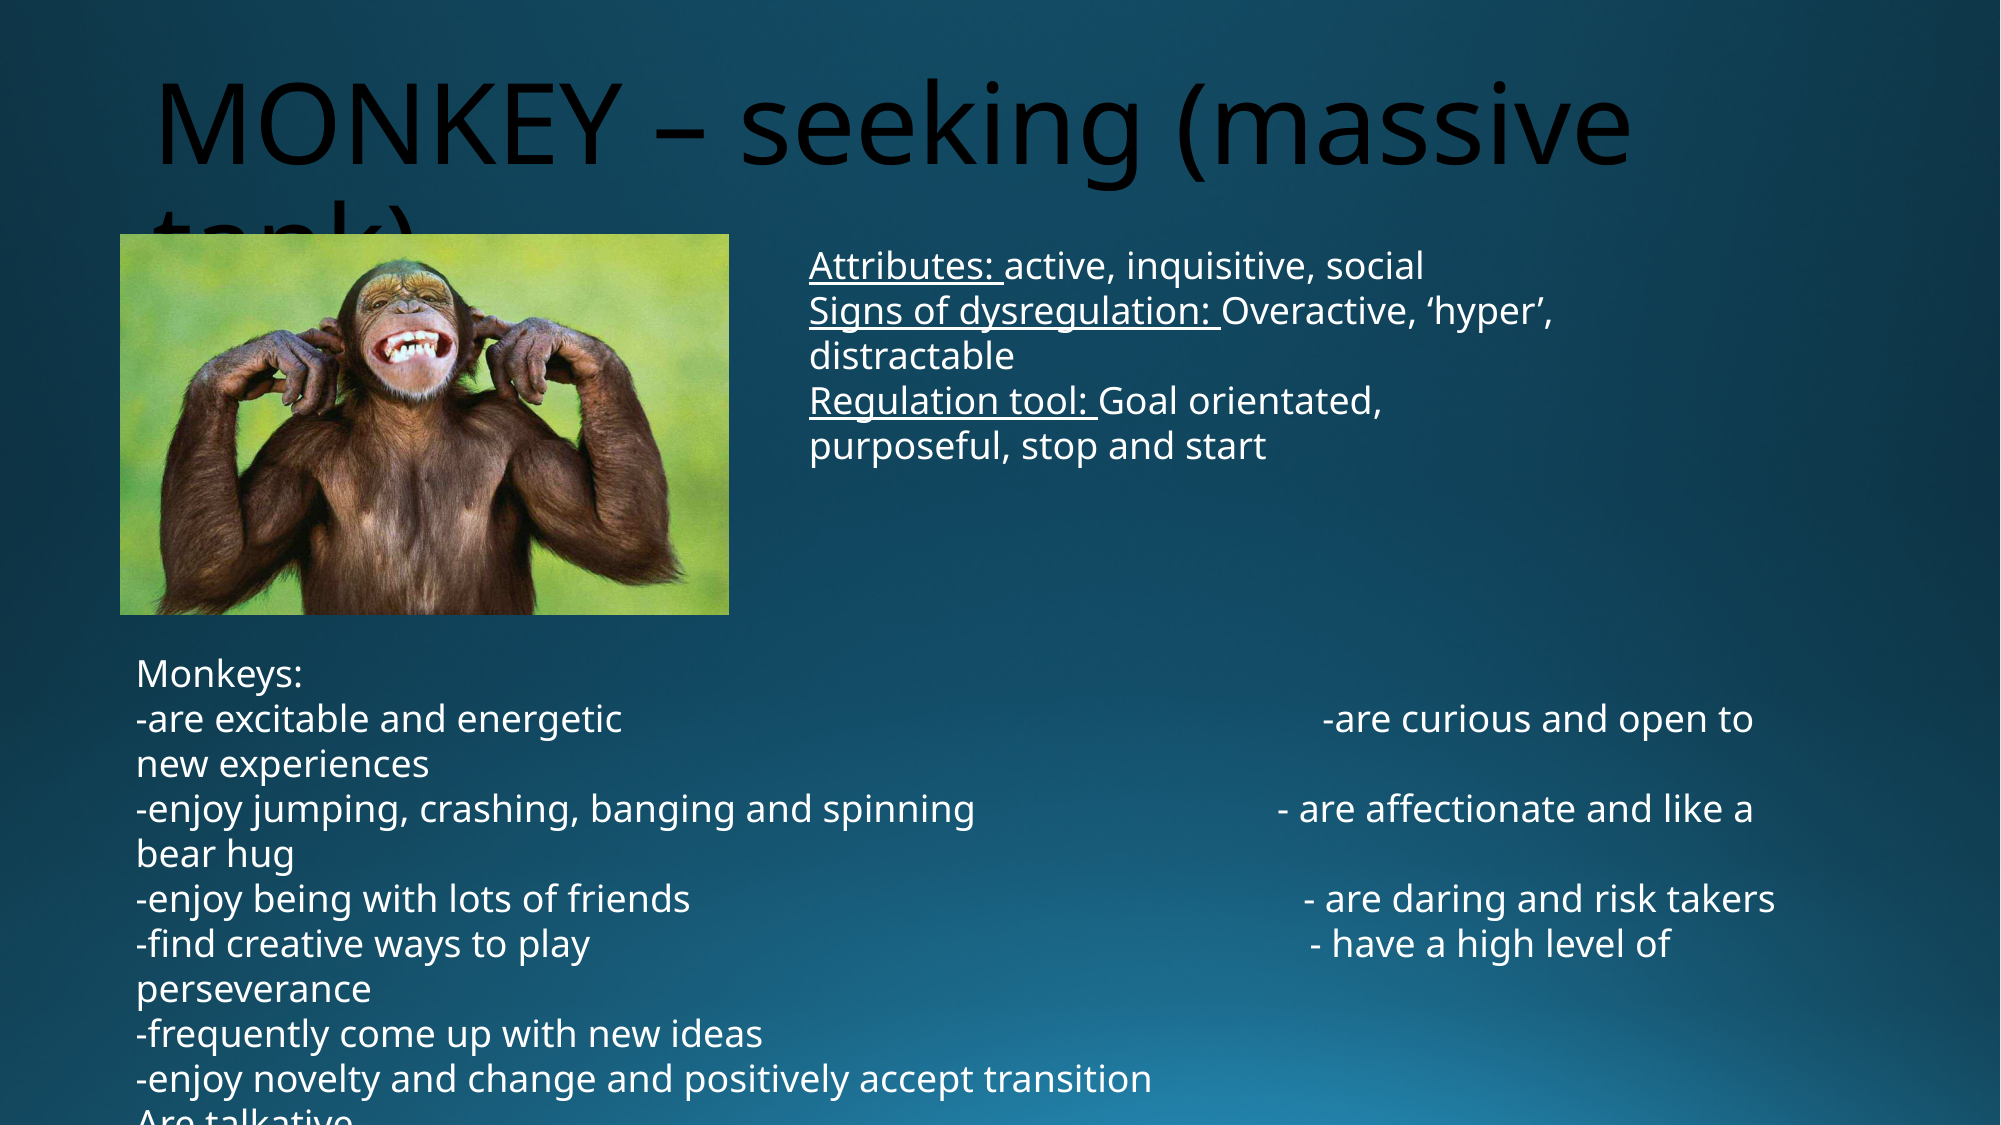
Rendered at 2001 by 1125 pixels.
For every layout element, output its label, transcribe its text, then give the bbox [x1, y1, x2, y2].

title MONKEY – seeking (massive tank) [137, 59, 1863, 278]
text_box Attributes: active, inquisitive, social Signs of dysregulation: Overactive, ‘hyper’, distractable Regulation tool: Goal orientated, purposeful, stop and start [793, 234, 1594, 523]
text_box Monkeys: -are excitable and energetic -are curious and open to new experiences -enjoy jumping, crashing, banging and spinning - are affectionate and like a bear hug -enjoy being with lots of friends - are daring and risk takers -find creative ways to play - have a high level of perseverance -frequently come up with new ideas -enjoy novelty and change and positively accept transition Are talkative [120, 642, 1837, 1021]
picture [120, 234, 729, 615]
